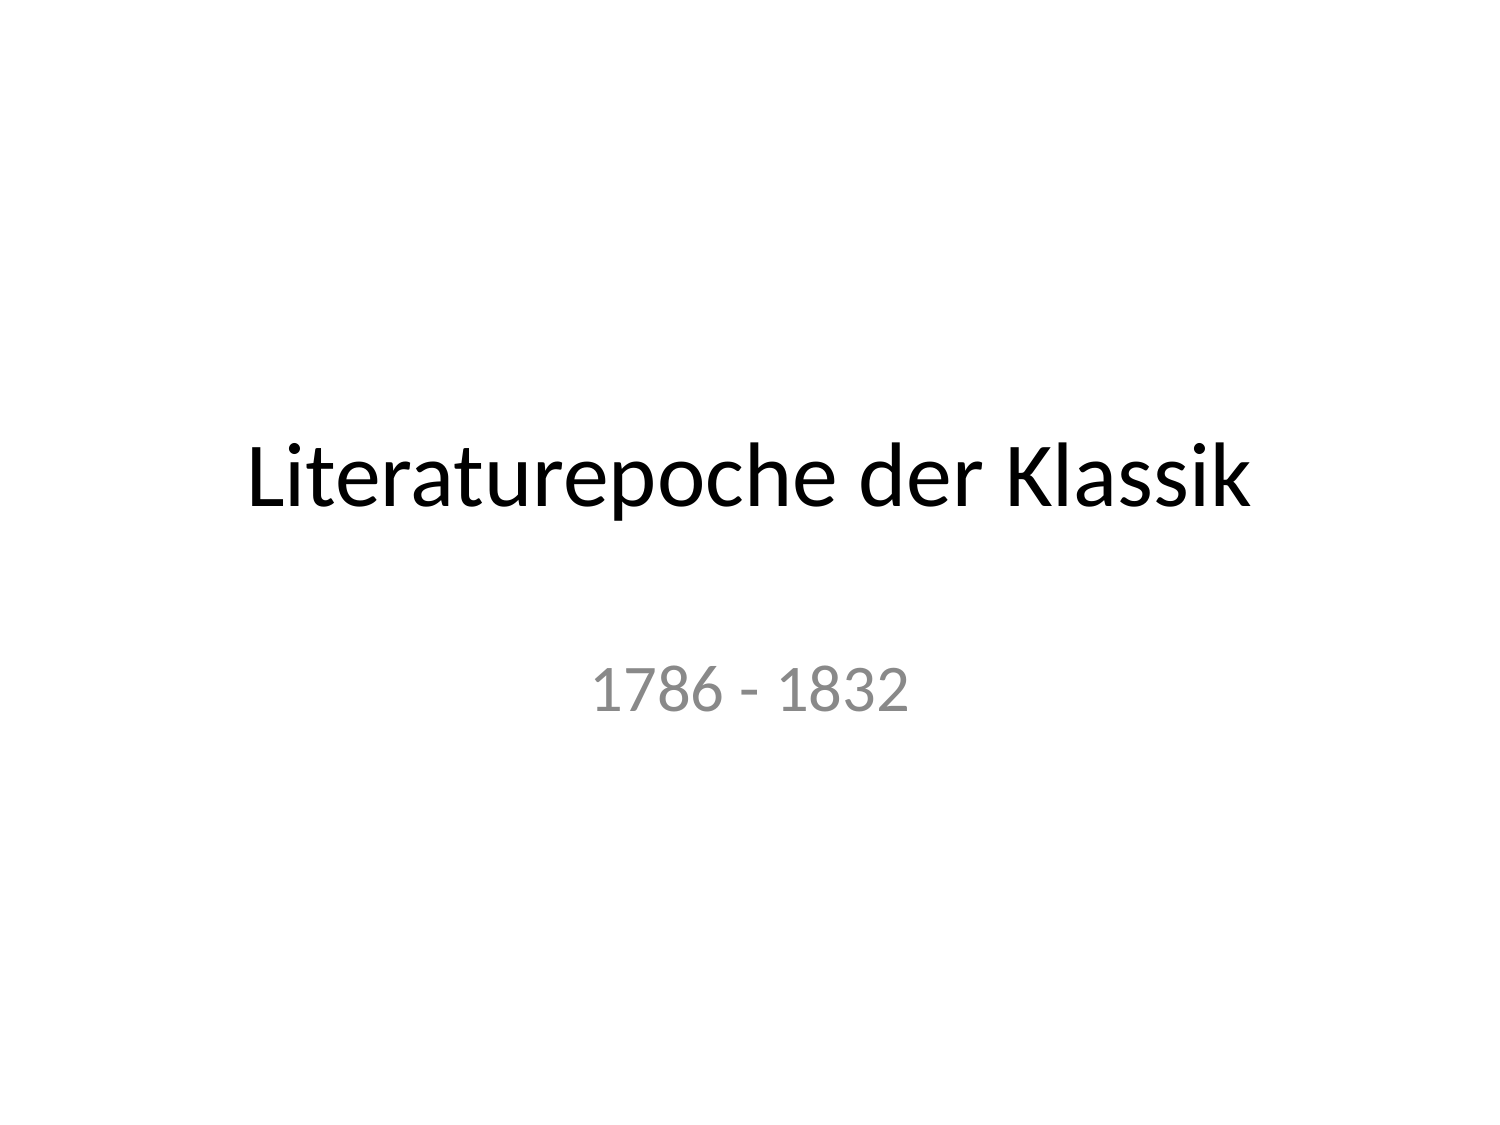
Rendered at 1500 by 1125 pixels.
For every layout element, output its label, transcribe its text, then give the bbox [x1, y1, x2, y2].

title Literaturepoche der Klassik [112, 349, 1388, 591]
subtitle 1786 - 1832 [225, 637, 1276, 925]
